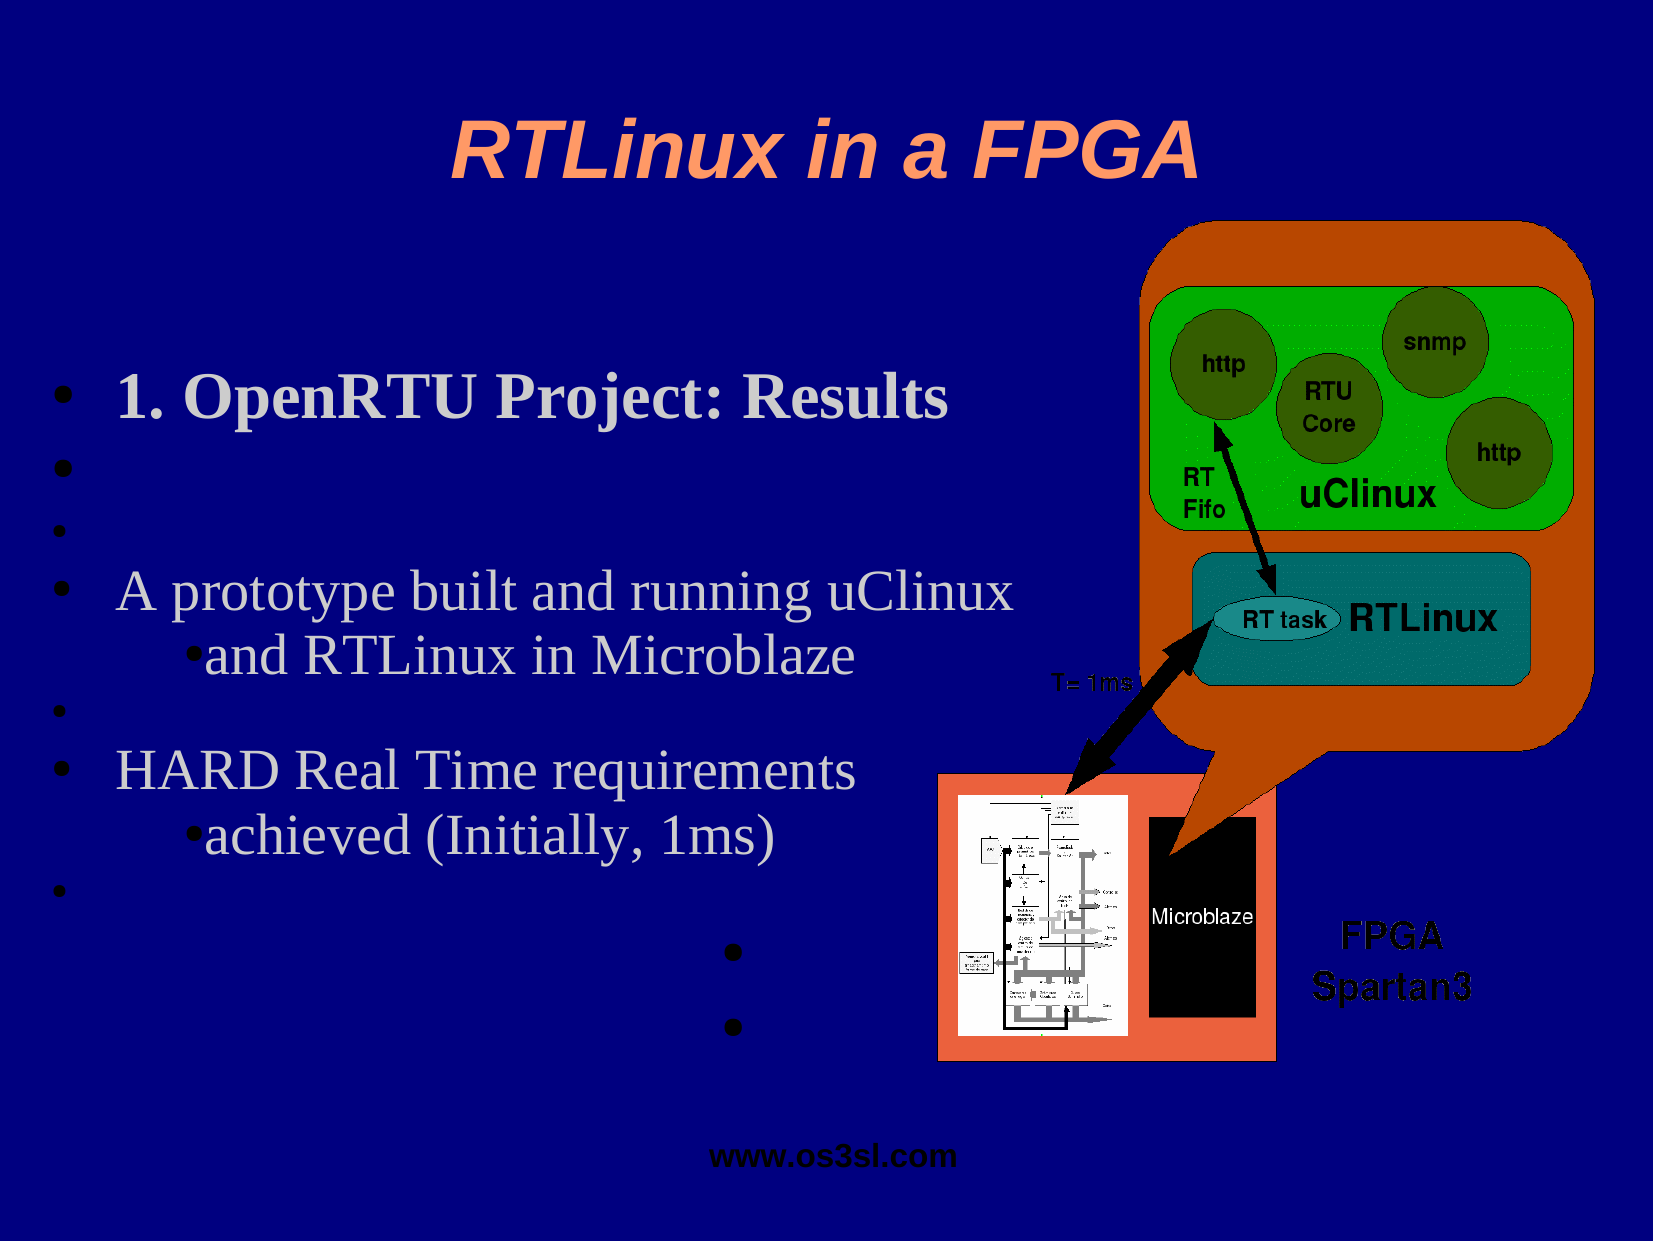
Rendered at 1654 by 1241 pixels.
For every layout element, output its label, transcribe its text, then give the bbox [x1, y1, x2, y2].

text_box www.os3sl.com [709, 1137, 959, 1199]
title RTLinux in a FPGA [121, 46, 1534, 225]
picture [937, 109, 1613, 1088]
subtitle 1. OpenRTU Project: Results A prototype built and running uClinux and RTLinux in Microblaze HARD Real Time requirements achieved (Initially, 1ms) [37, 225, 1477, 1201]
